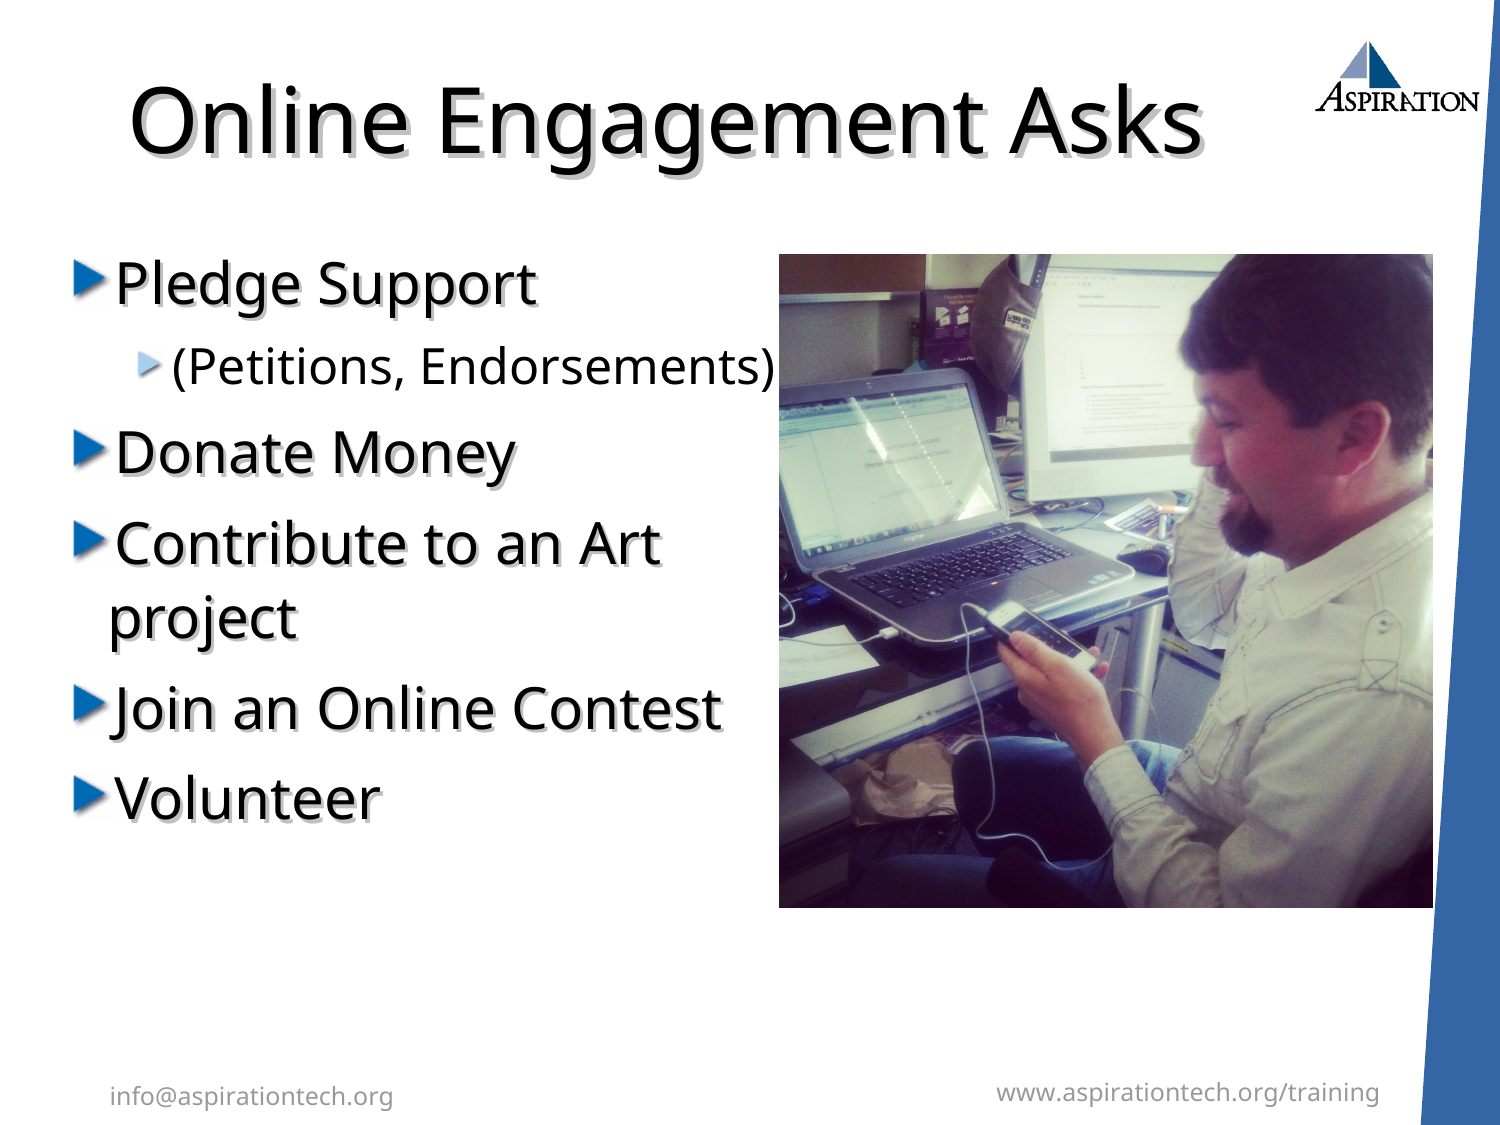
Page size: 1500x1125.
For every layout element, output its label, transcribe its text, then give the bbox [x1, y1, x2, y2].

list Pledge Support (Petitions, Endorsements) Donate Money Contribute to an Art project Join an Online Contest Volunteer [15, 165, 781, 1076]
picture [779, 254, 1433, 908]
title Online Engagement Asks [49, 19, 1284, 206]
picture [1315, 41, 1480, 120]
